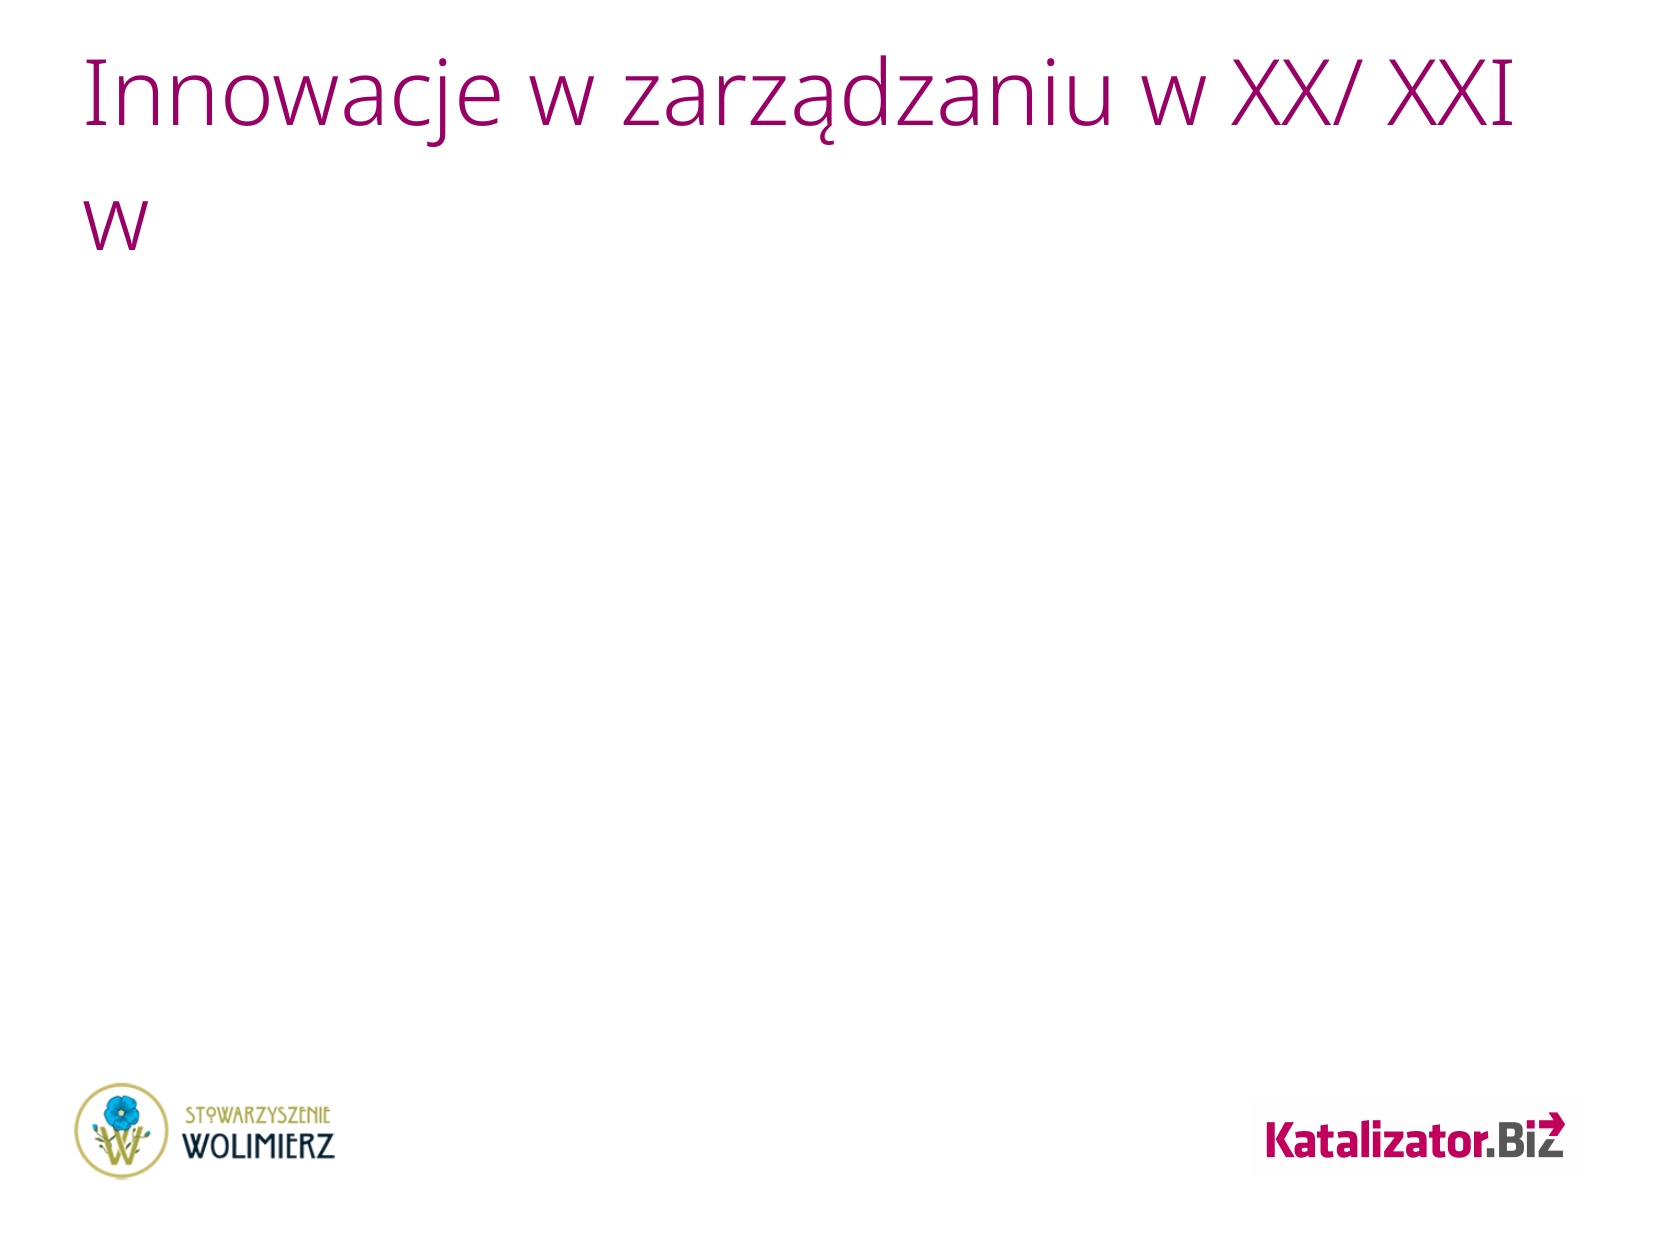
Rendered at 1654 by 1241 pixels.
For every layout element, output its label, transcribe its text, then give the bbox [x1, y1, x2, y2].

picture [1251, 1098, 1585, 1178]
title Innowacje w zarządzaniu w XX/ XXI w [82, 49, 1571, 257]
picture [68, 1066, 343, 1198]
